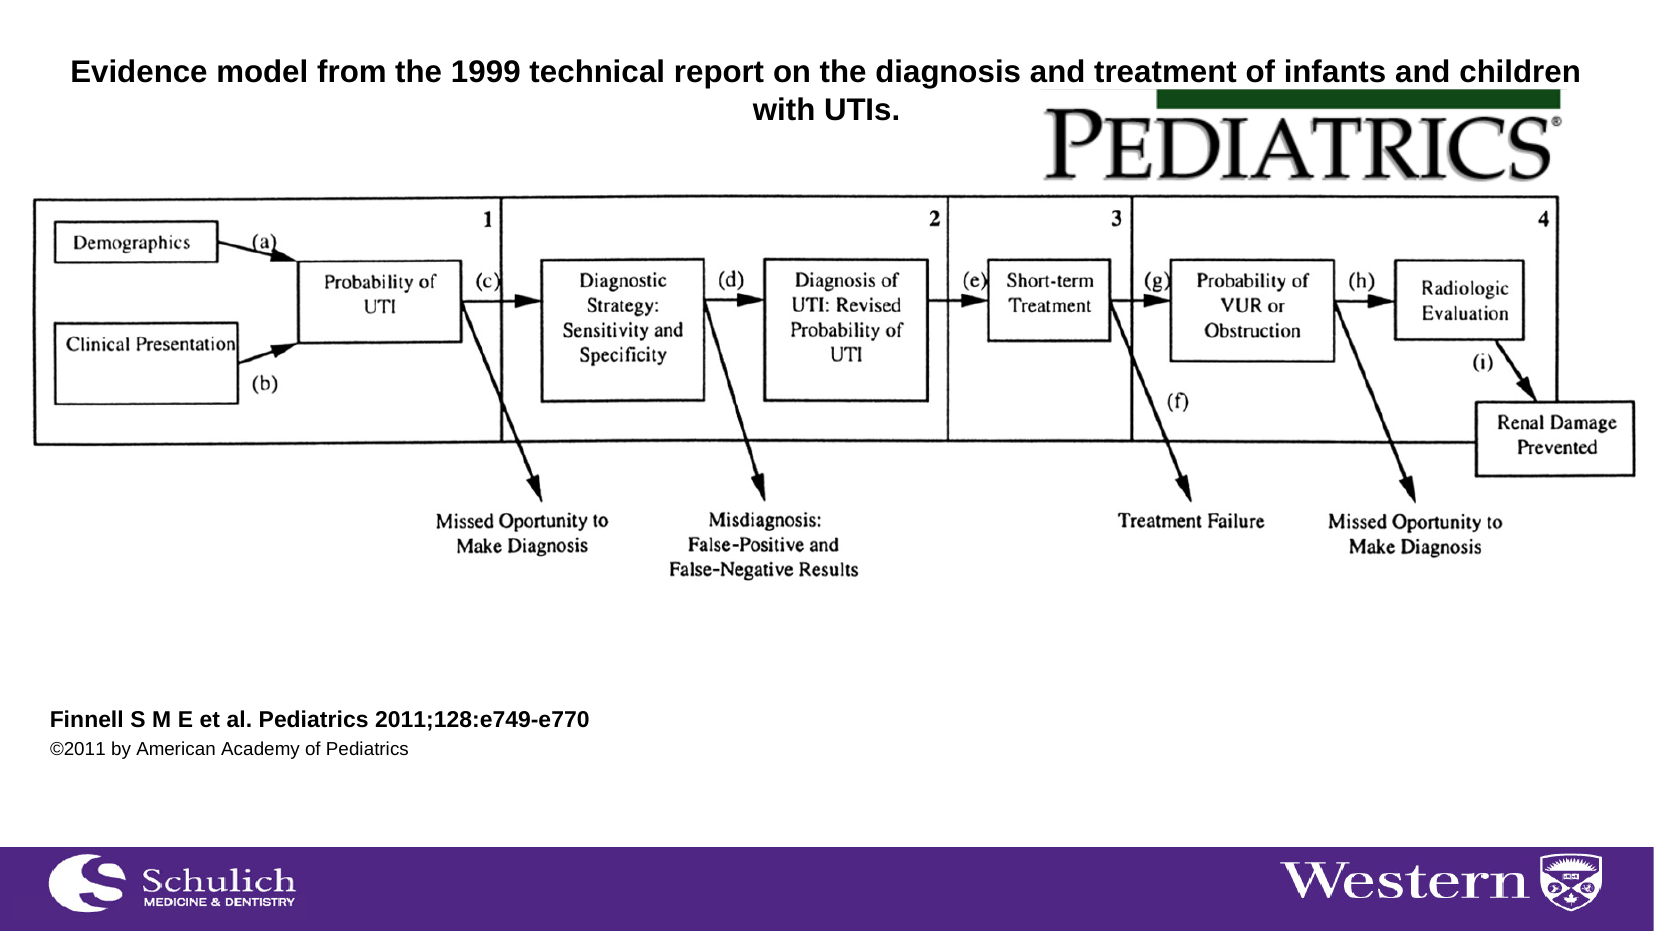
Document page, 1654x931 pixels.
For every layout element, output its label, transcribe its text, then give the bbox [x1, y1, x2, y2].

text_box Evidence model from the 1999 technical report on the diagnosis and treatment of infants and children with UTIs. [58, 51, 1595, 109]
text_box Finnell S M E et al. Pediatrics 2011;128:e749-e770 [49, 704, 759, 737]
text_box ©2011 by American Academy of Pediatrics [49, 736, 629, 875]
picture [0, 0, 1654, 931]
